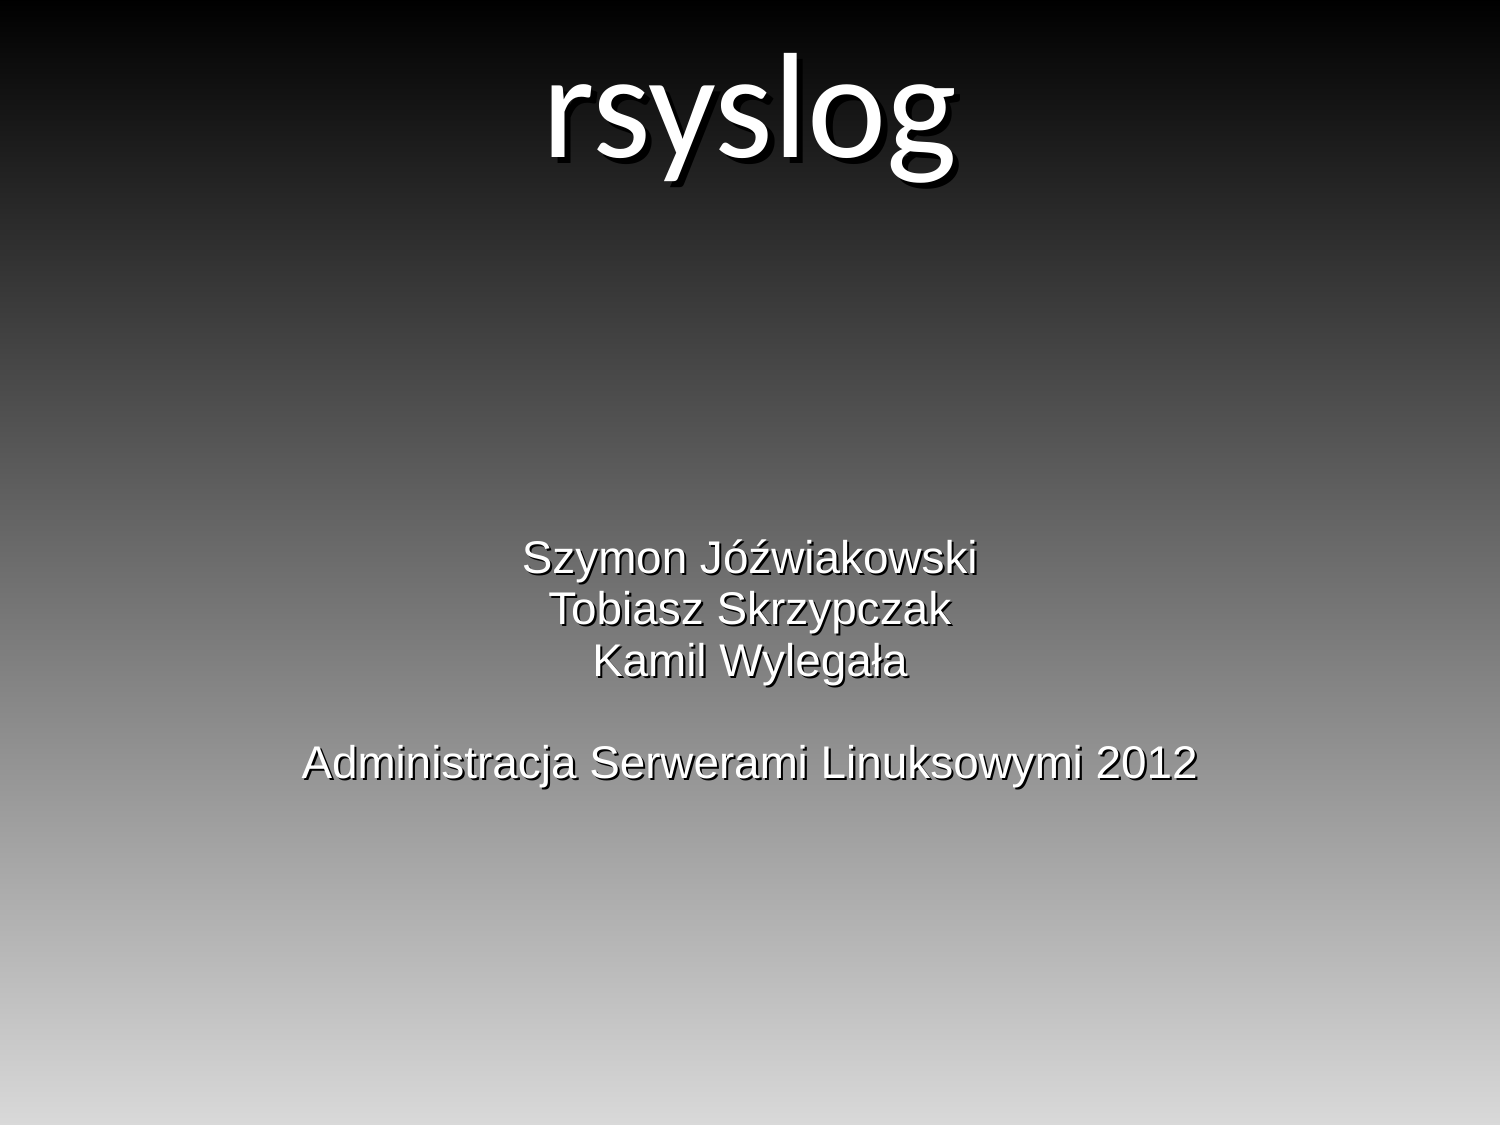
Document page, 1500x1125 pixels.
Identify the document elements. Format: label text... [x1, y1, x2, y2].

subtitle Szymon Jóźwiakowski Tobiasz Skrzypczak Kamil Wylegała Administracja Serwerami Linuksowymi 2012 [75, 270, 1425, 999]
title rsyslog [75, 33, 1425, 244]
